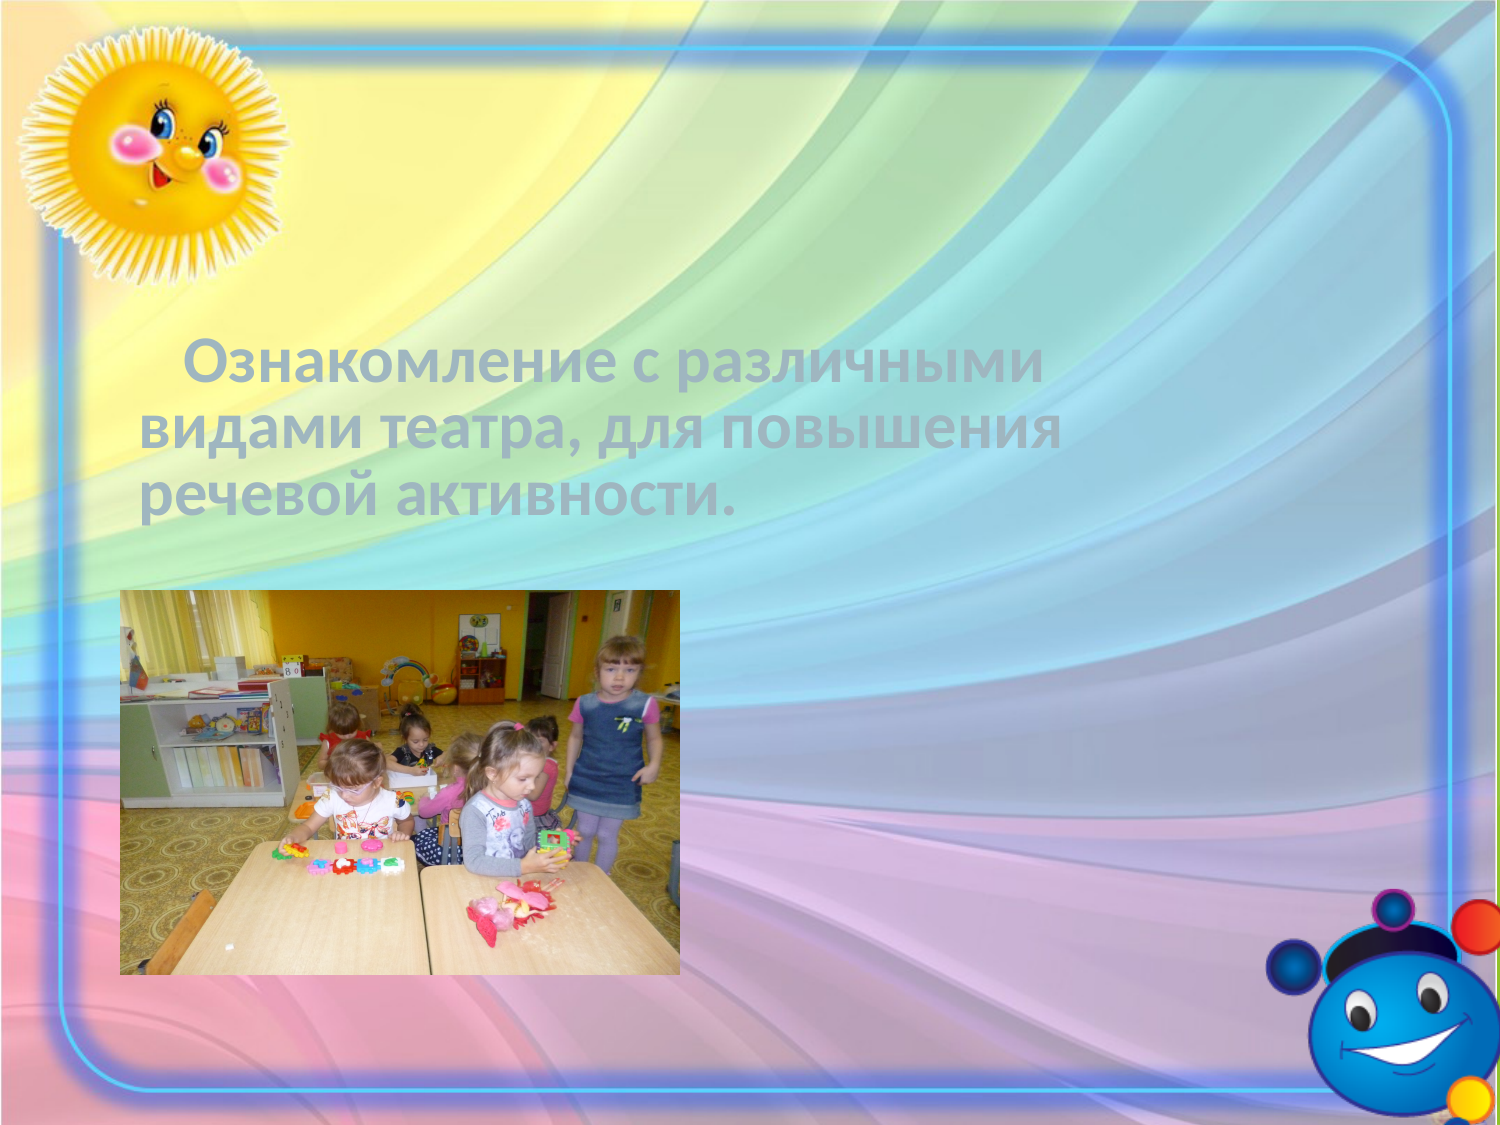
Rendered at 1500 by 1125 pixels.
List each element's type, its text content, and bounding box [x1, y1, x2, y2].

picture [0, 0, 1500, 1125]
text_box Ознакомление с различными видами театра, для повышения речевой активности. [123, 324, 1241, 1047]
